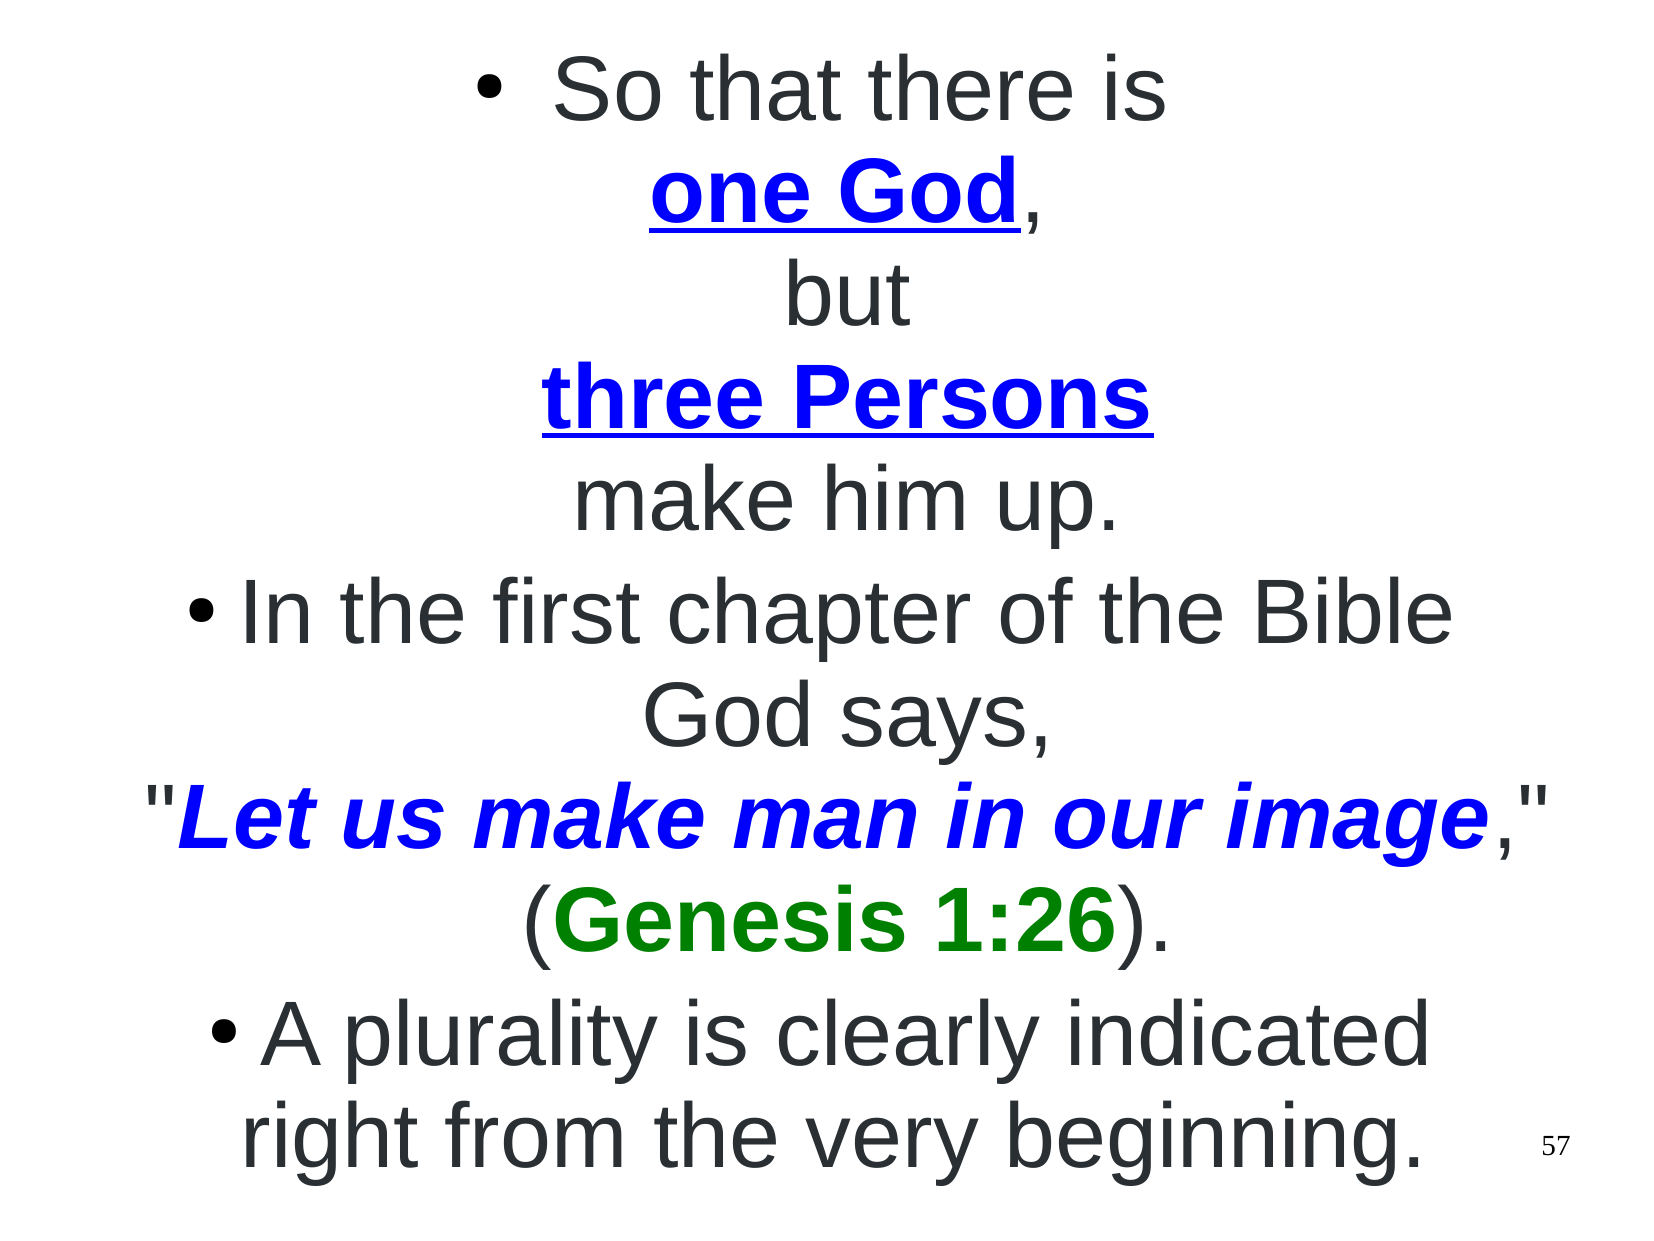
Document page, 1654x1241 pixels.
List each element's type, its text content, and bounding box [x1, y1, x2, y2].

list So that there is one God, but three Persons make him up. In the first chapter of the Bible God says, "Let us make man in our image," (Genesis 1:26). A plurality is clearly indicated right from the very beginning. [37, 37, 1613, 1238]
